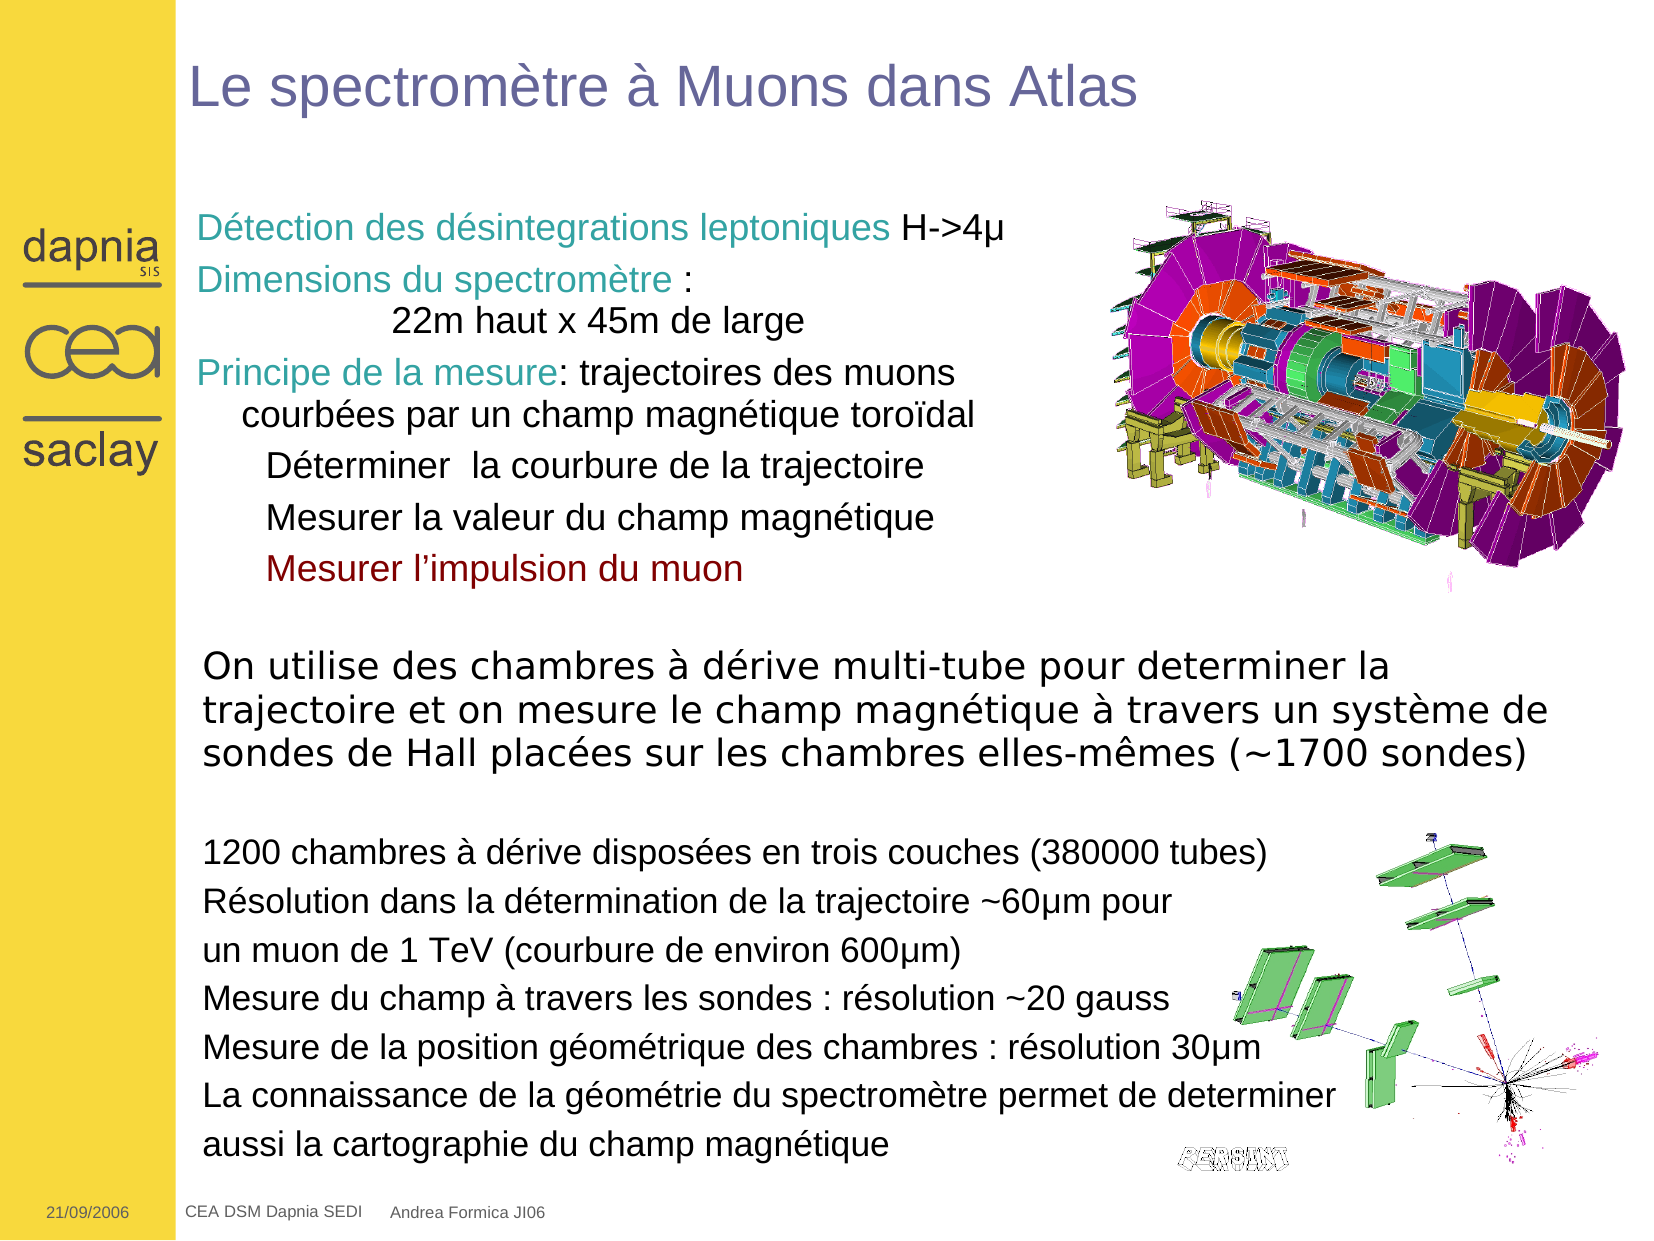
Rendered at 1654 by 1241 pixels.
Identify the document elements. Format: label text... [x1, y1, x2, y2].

text_box On utilise des chambres à dérive multi-tube pour determiner la trajectoire et on mesure le champ magnétique à travers un système de sondes de Hall placées sur les chambres elles-mêmes (~1700 sondes) 1200 chambres à dérive disposées en trois couches (380000 tubes) Résolution dans la détermination de la trajectoire ~60μm pour un muon de 1 TeV (courbure de environ 600μm) Mesure du champ à travers les sondes : résolution ~20 gauss Mesure de la position géométrique des chambres : résolution 30μm La connaissance de la géométrie du spectromètre permet de determiner aussi la cartographie du champ magnétique [187, 637, 1613, 1172]
picture [1079, 187, 1643, 601]
title Le spectromètre à Muons dans Atlas [188, 10, 1654, 162]
text_box [1162, 807, 1654, 1200]
list Détection des désintegrations leptoniques H->4μ Dimensions du spectromètre : 22m haut x 45m de large Principe de la mesure: trajectoires des muons courbées par un champ magnétique toroïdal Déterminer la courbure de la trajectoire Mesurer la valeur du champ magnétique Mesurer l’impulsion du muon [187, 206, 1088, 637]
